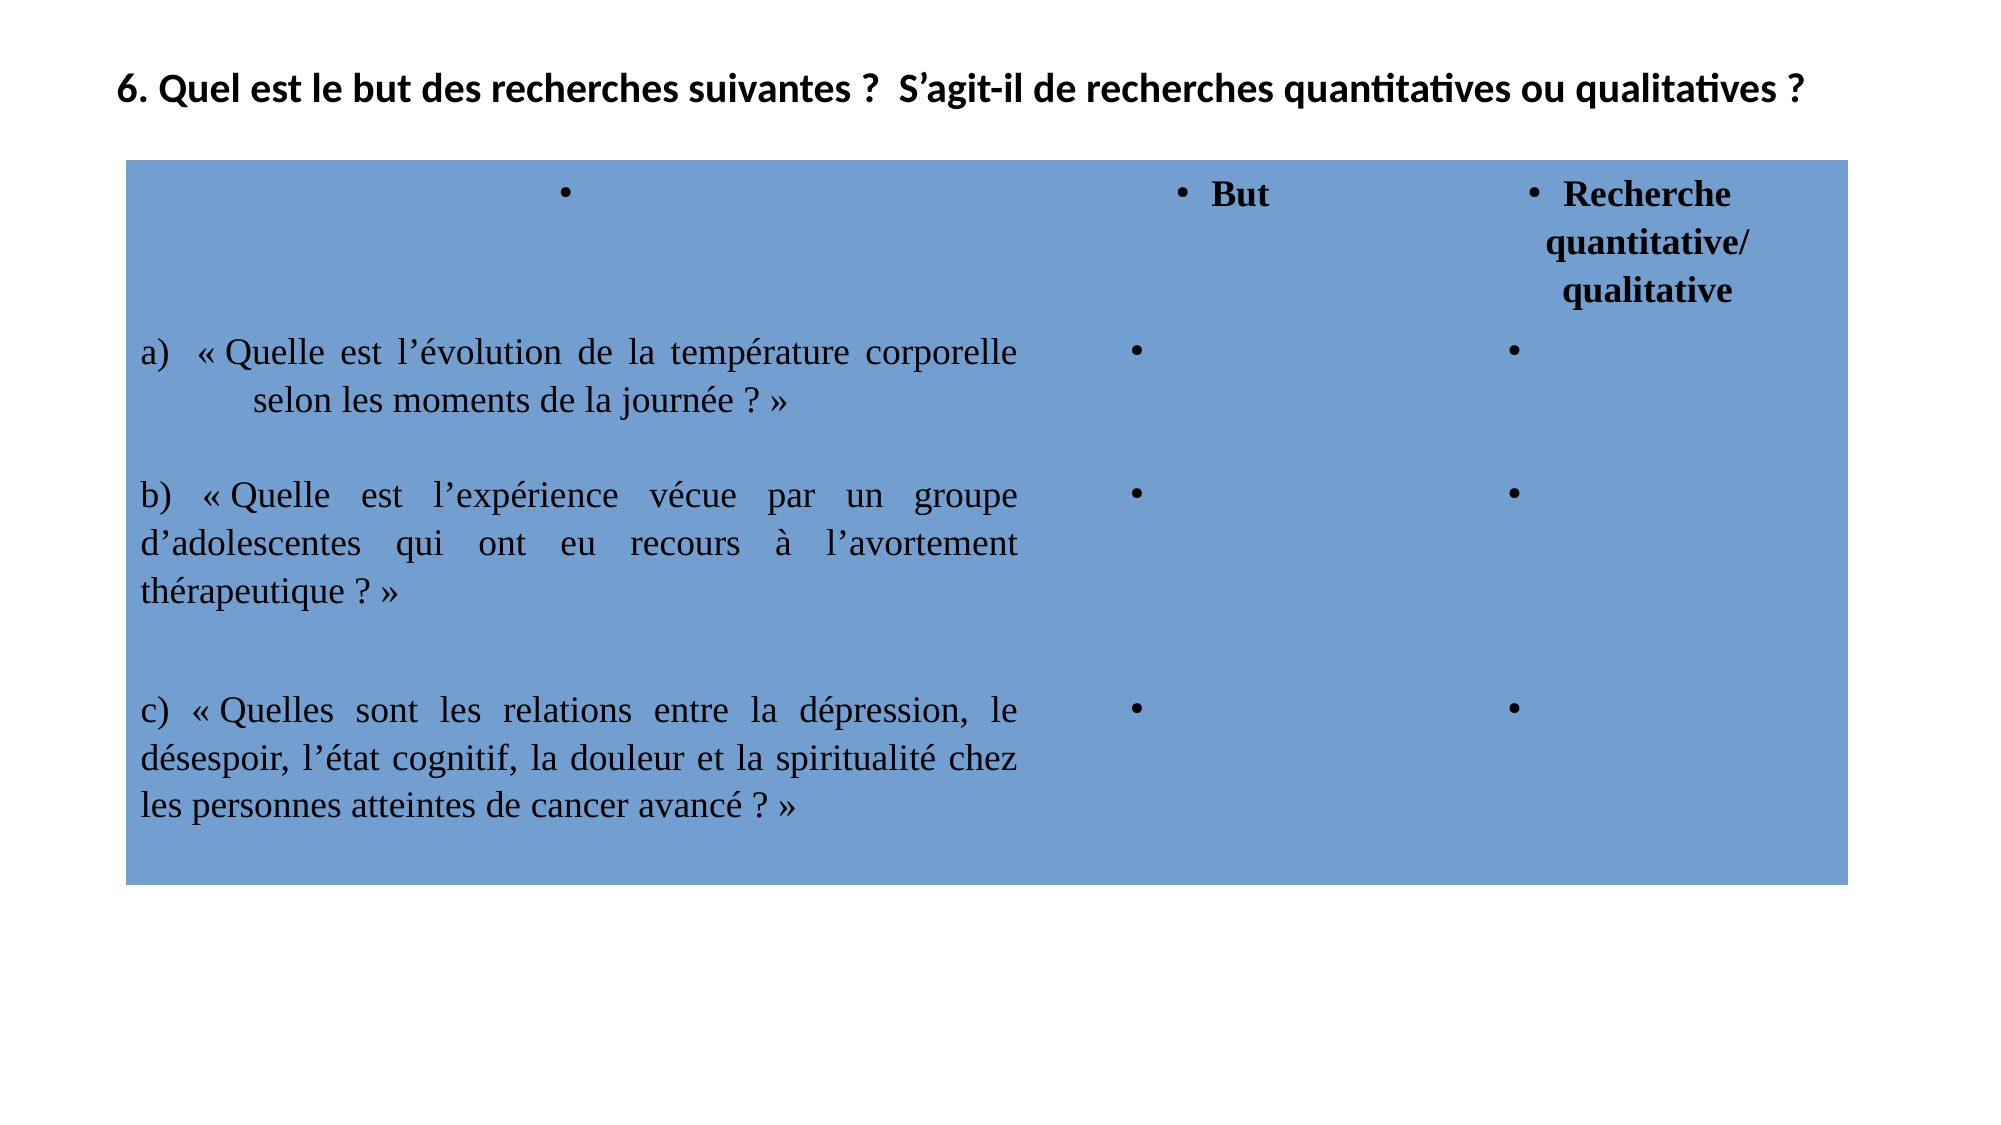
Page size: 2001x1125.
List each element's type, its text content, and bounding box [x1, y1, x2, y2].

table_cell [1411, 675, 1848, 885]
table_cell c) « Quelles sont les relations entre la dépression, le désespoir, l’état cognitif, la douleur et la spiritualité chez les personnes atteintes de cancer avancé ? » [126, 675, 1034, 885]
table_header But [1034, 160, 1411, 318]
table_header Recherche quantitative/ qualitative [1411, 160, 1848, 318]
table_header [126, 160, 1034, 318]
table_cell [1034, 675, 1411, 885]
table_cell [1034, 461, 1411, 675]
table_cell b) « Quelle est l’expérience vécue par un groupe d’adolescentes qui ont eu recours à l’avortement thérapeutique ? » [126, 461, 1034, 675]
table_cell [1411, 318, 1848, 461]
table_cell [1411, 461, 1848, 675]
table_cell « Quelle est l’évolution de la température corporelle selon les moments de la journée ? » [126, 318, 1034, 461]
text_box 6. Quel est le but des recherches suivantes ? S’agit-il de recherches quantitatives ou qualitatives ? [102, 54, 1848, 119]
table_cell [1034, 318, 1411, 461]
